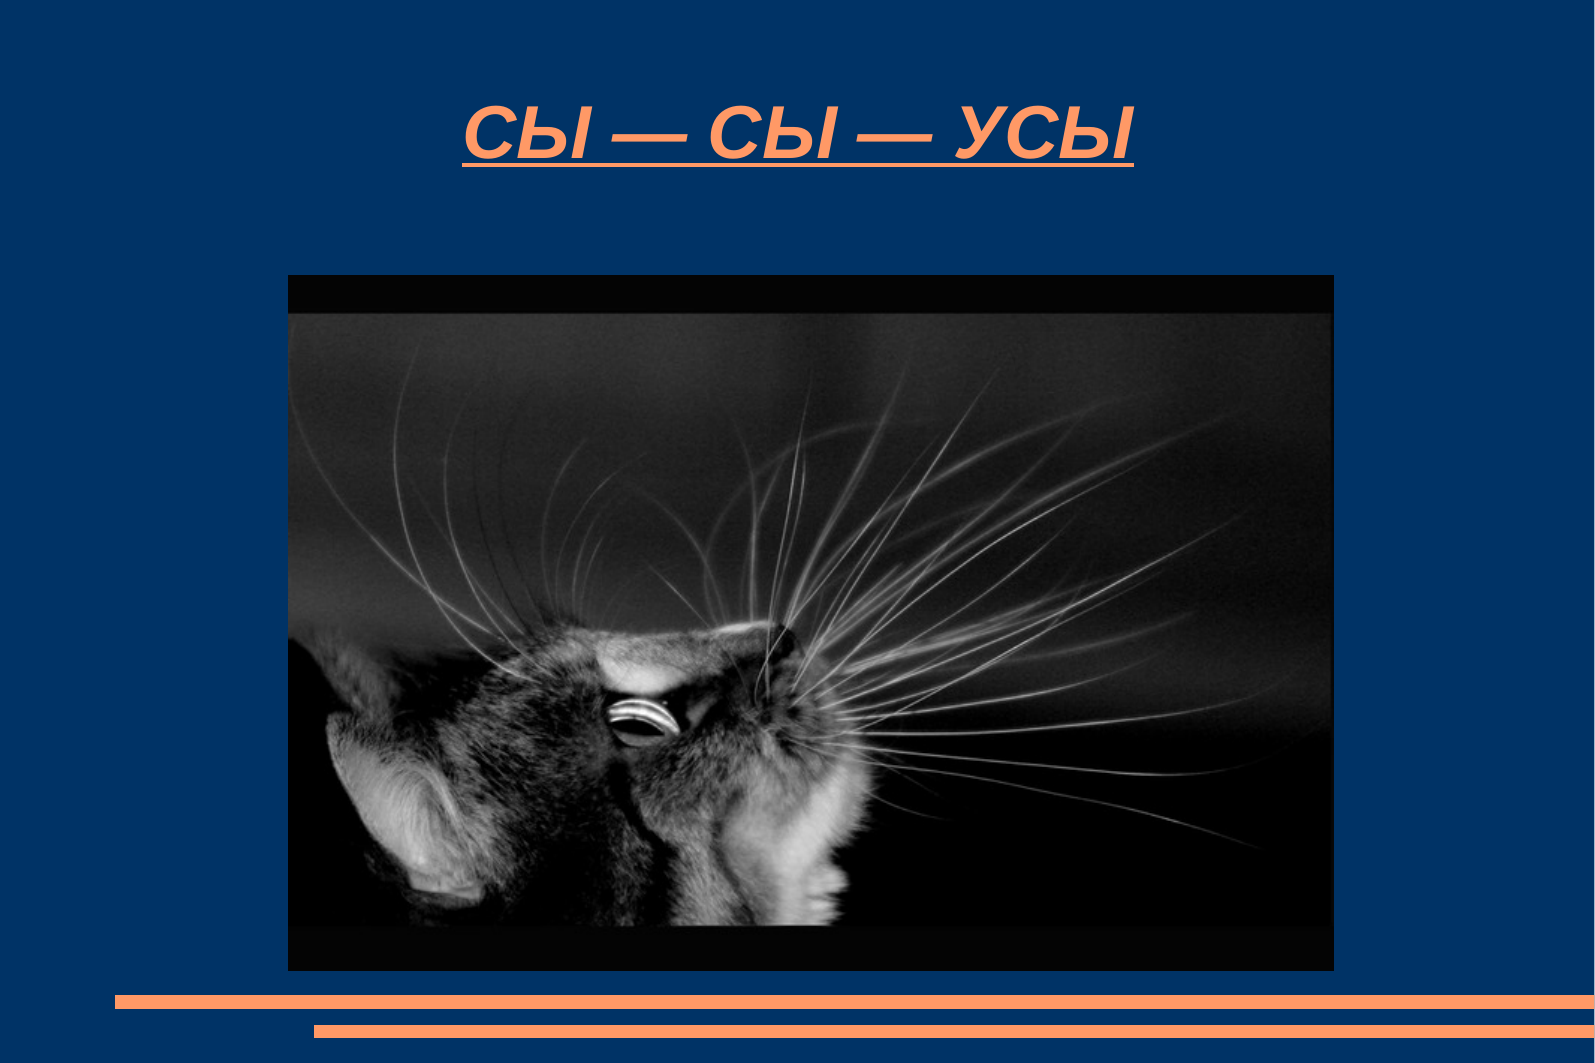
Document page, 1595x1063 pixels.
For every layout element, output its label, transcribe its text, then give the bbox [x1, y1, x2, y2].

picture [288, 276, 1334, 971]
title СЫ — СЫ — УСЫ [117, 39, 1479, 218]
